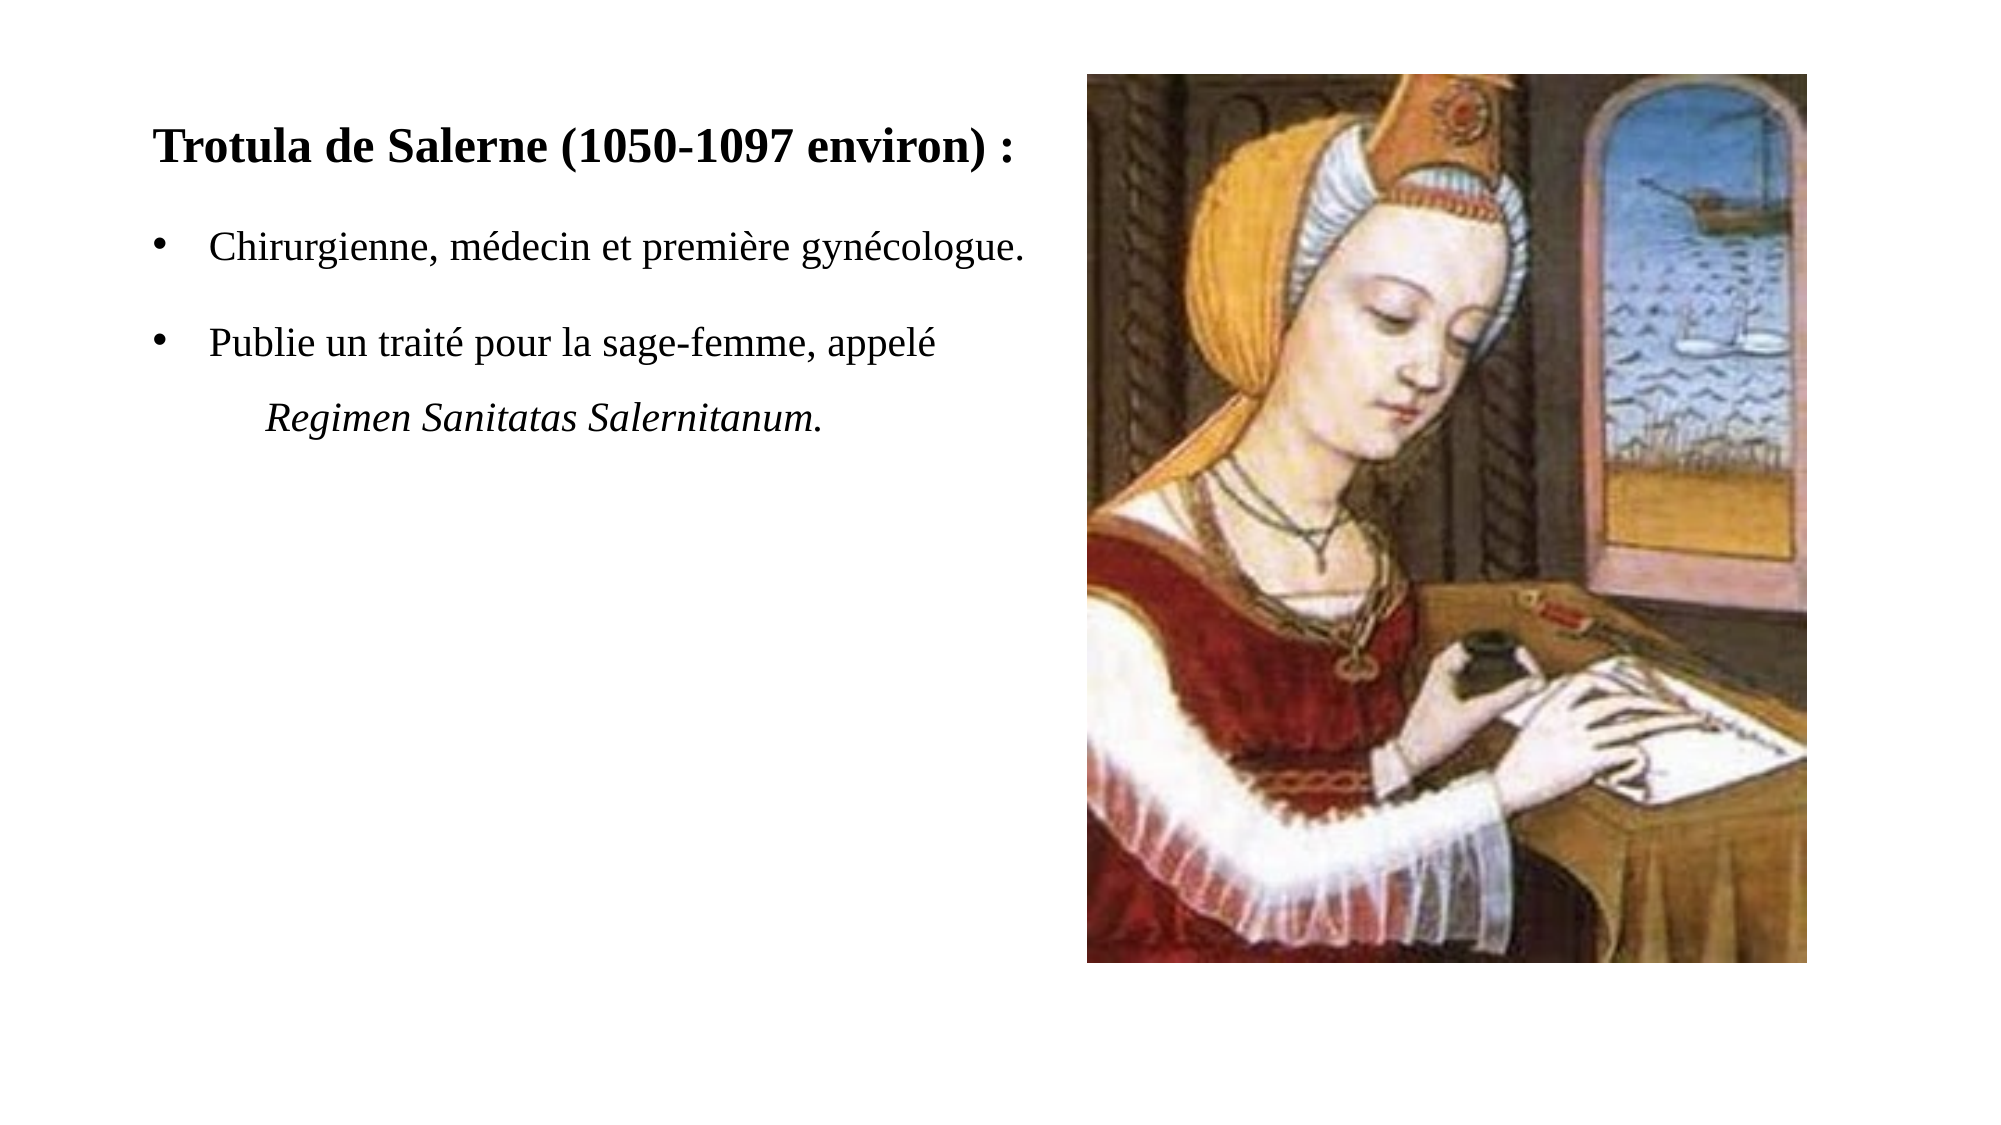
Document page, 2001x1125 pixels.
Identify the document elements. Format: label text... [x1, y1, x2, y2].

list Trotula de Salerne (1050-1097 environ) : Chirurgienne, médecin et première gynécologue. Publie un traité pour la sage-femme, appelé Regimen Sanitatas Salernitanum. [137, 75, 1045, 963]
picture [1087, 75, 1807, 963]
